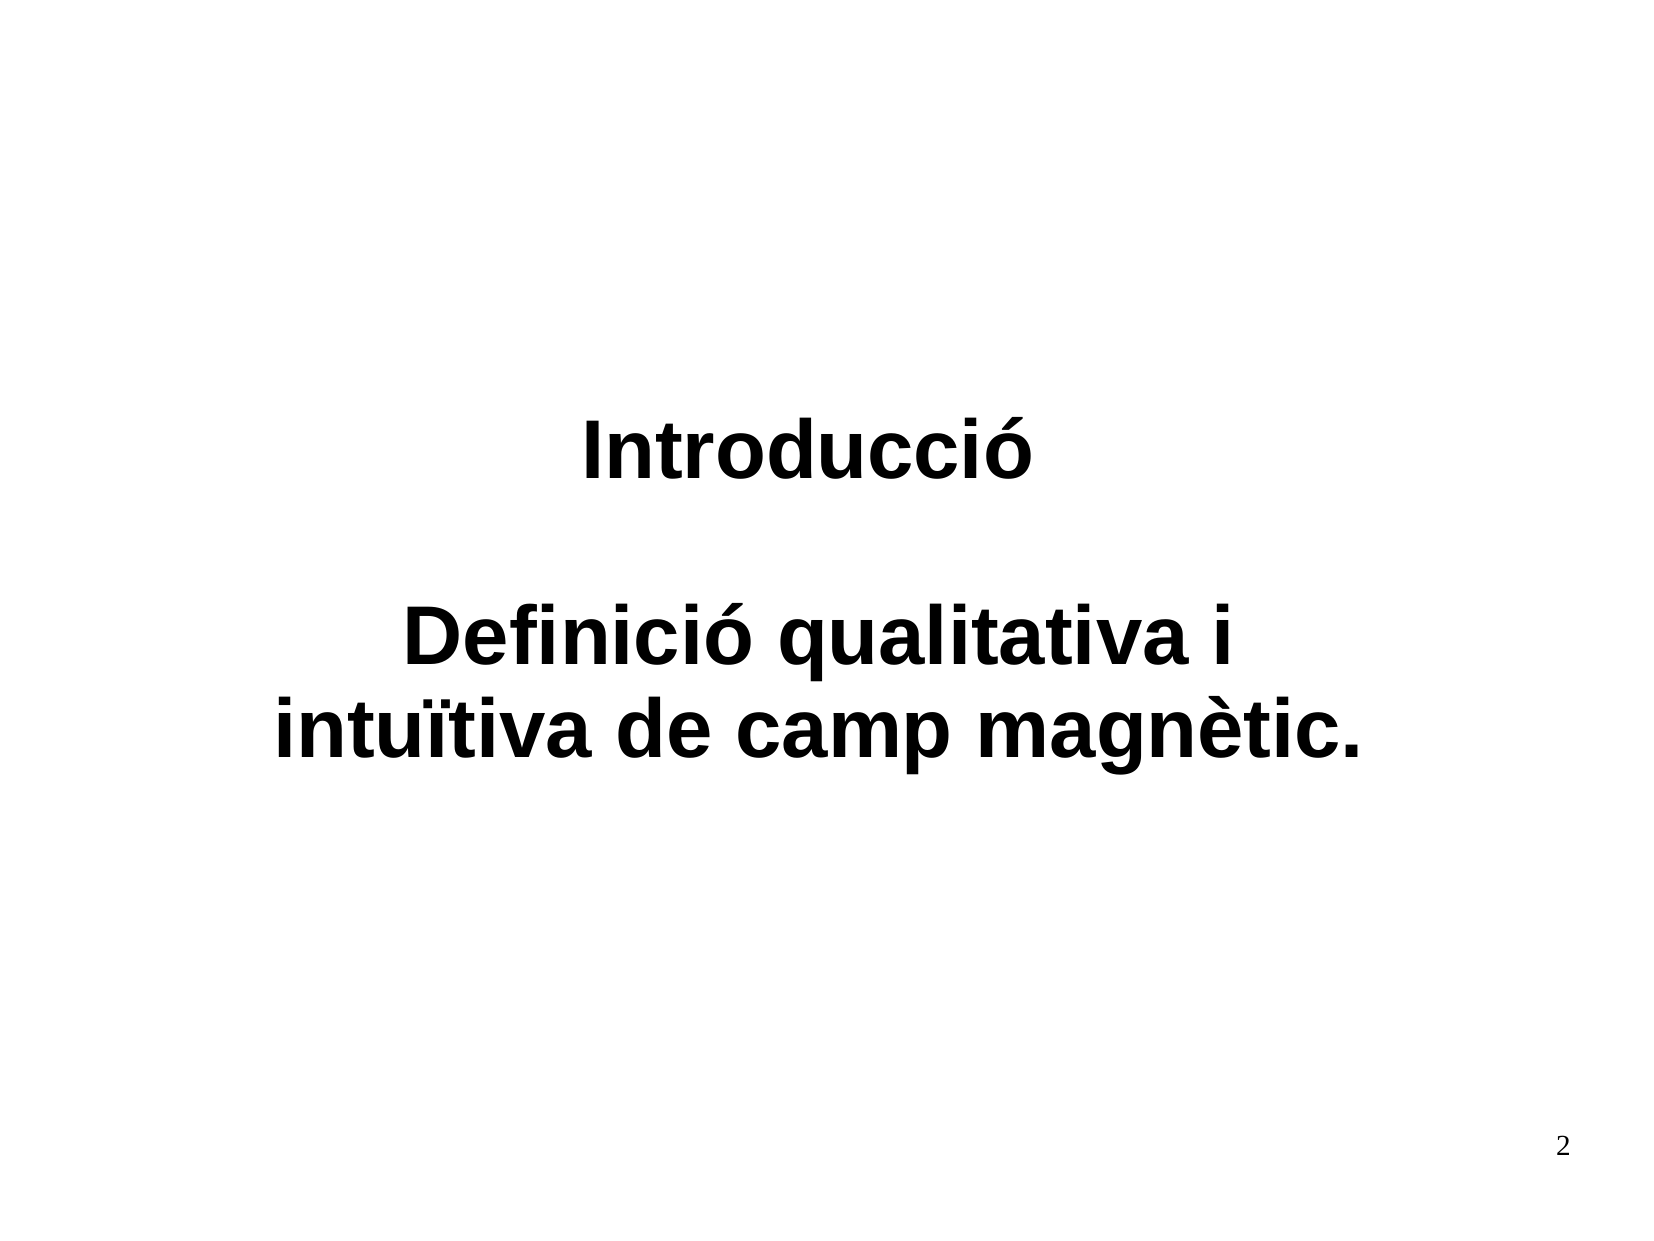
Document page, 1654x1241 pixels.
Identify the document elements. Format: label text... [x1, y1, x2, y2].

text_box Introducció Definició qualitativa i intuïtiva de camp magnètic. [257, 395, 1382, 783]
